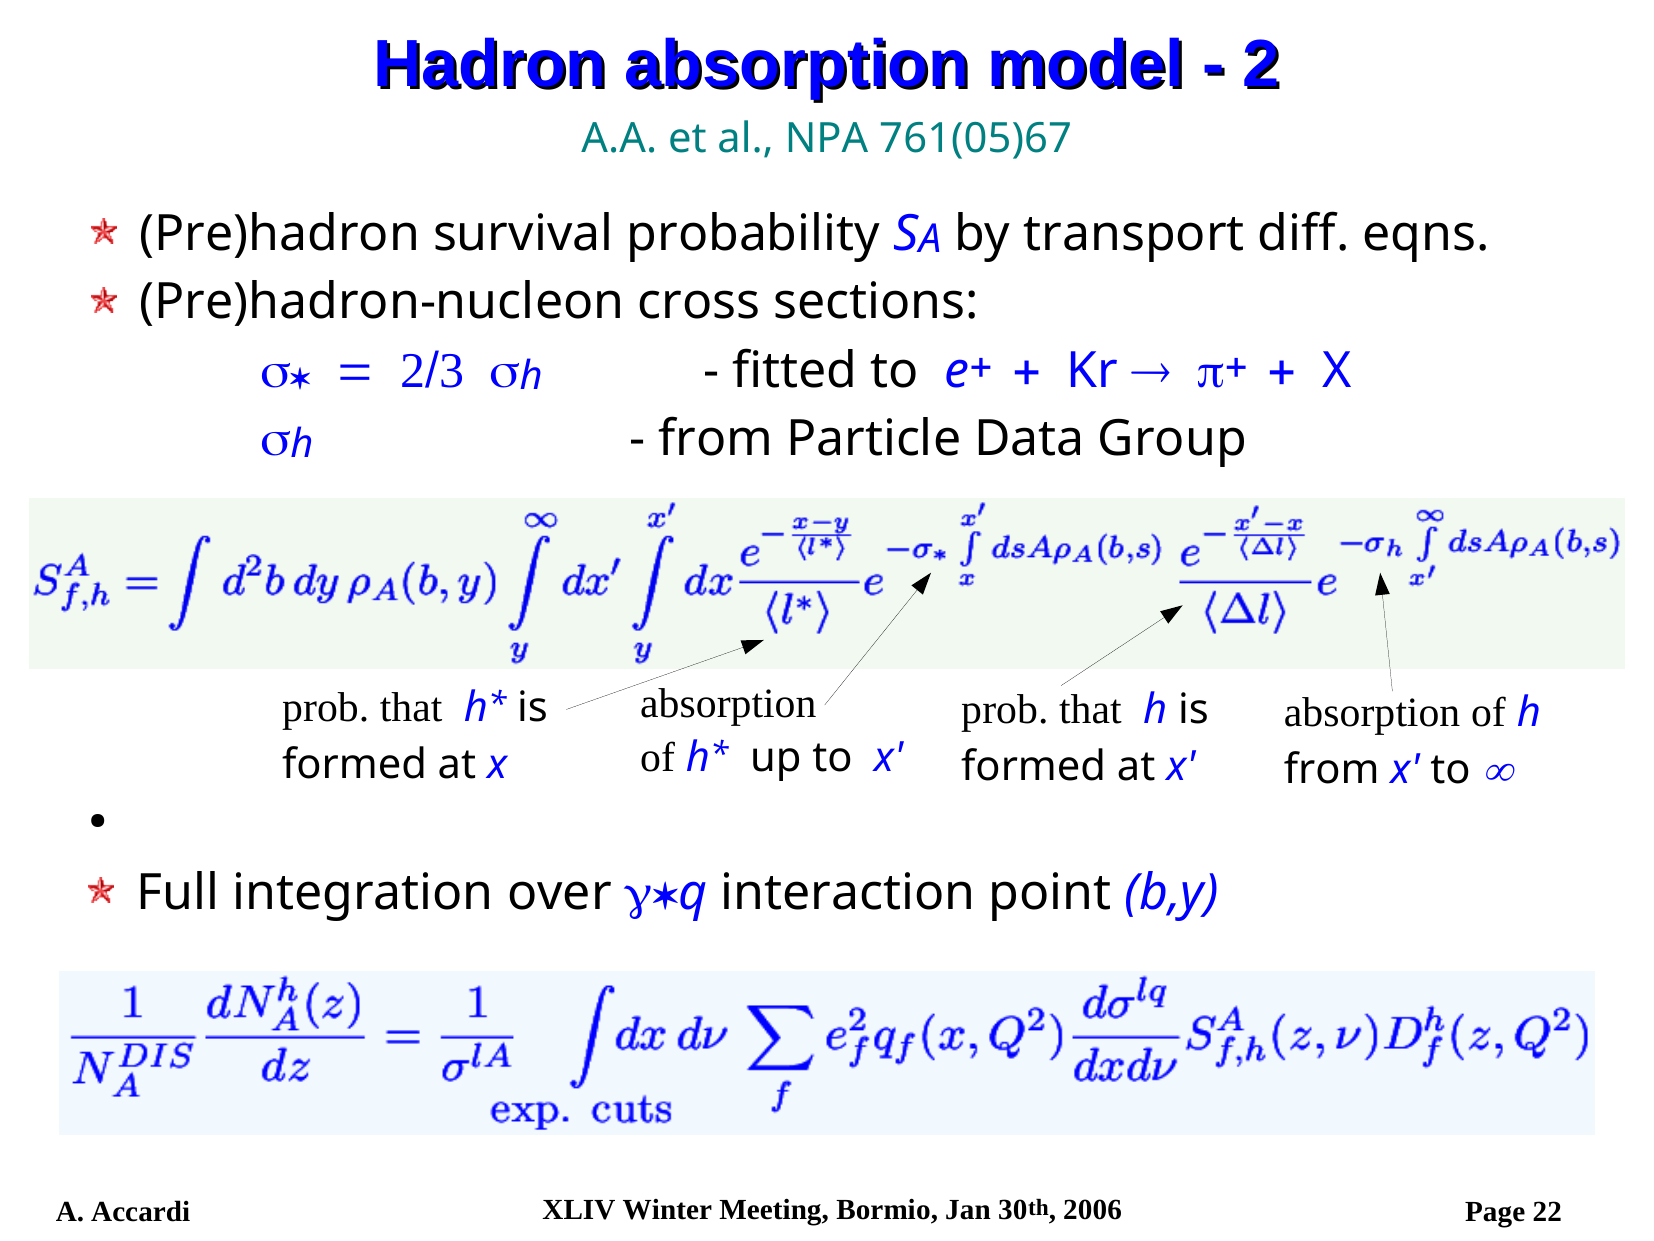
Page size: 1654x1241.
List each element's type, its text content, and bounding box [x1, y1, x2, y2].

picture [59, 971, 1595, 1135]
text_box Hadron absorption model - 2 [29, 23, 1625, 110]
text_box absorption of h* up to x' [640, 680, 904, 789]
text_box (Pre)hadron survival probability SA by transport diff. eqns. (Pre)hadron-nucleon cross sections: s* = 2/3 sh - fitted to e+ + Kr  p+ + X sh - from Particle Data Group [91, 197, 1583, 498]
text_box Page <number> [1465, 1195, 1654, 1234]
text_box A.A. et al., NPA 761(05)67 [501, 107, 1152, 158]
text_box Full integration over g*q interaction point (b,y) [88, 787, 1565, 952]
text_box prob. that h is formed at x' [961, 678, 1219, 789]
text_box absorption of h from x' to  [1283, 681, 1564, 794]
text_box A. Accardi [37, 1187, 209, 1241]
text_box XLIV Winter Meeting, Bormio, Jan 30th, 2006 [542, 1193, 1123, 1233]
picture [29, 498, 1625, 669]
text_box prob. that h* is formed at x [282, 676, 557, 788]
